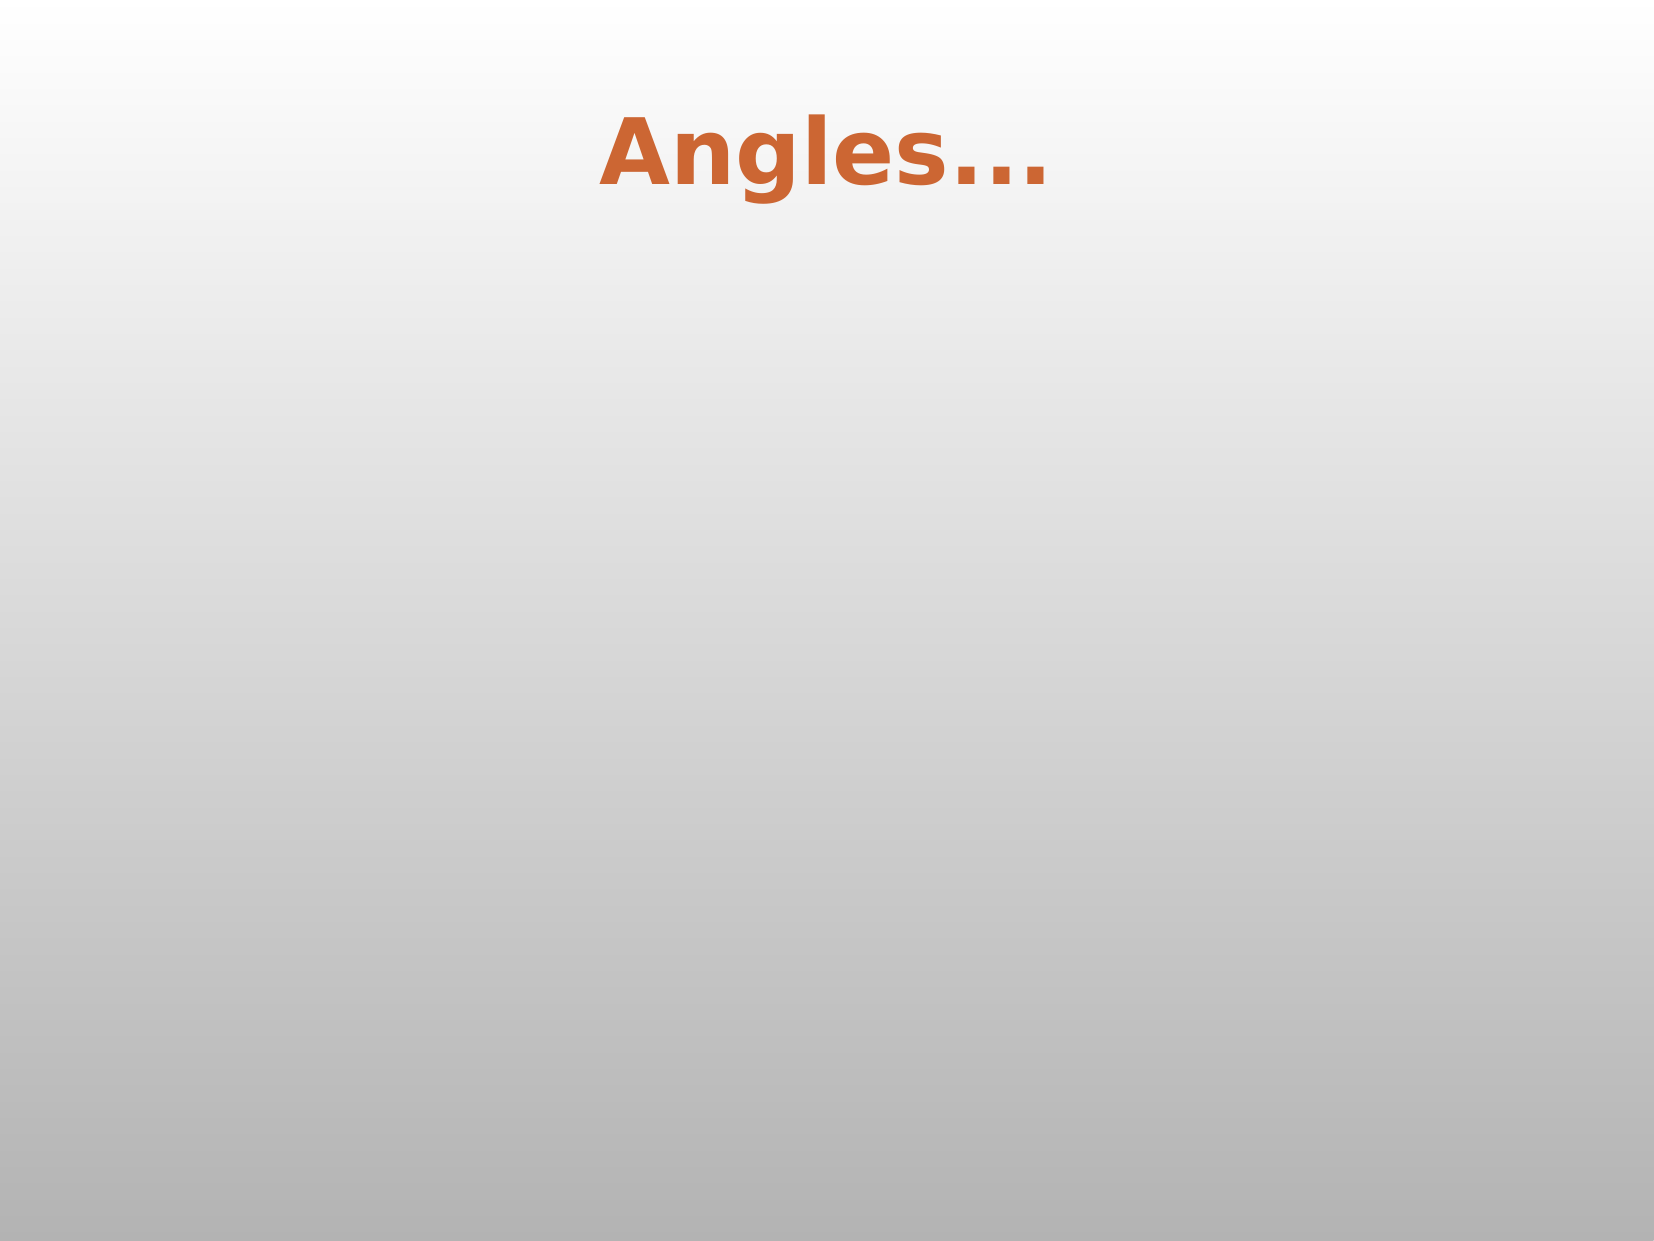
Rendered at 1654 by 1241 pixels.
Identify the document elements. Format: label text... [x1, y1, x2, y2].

title Angles... [82, 49, 1571, 257]
